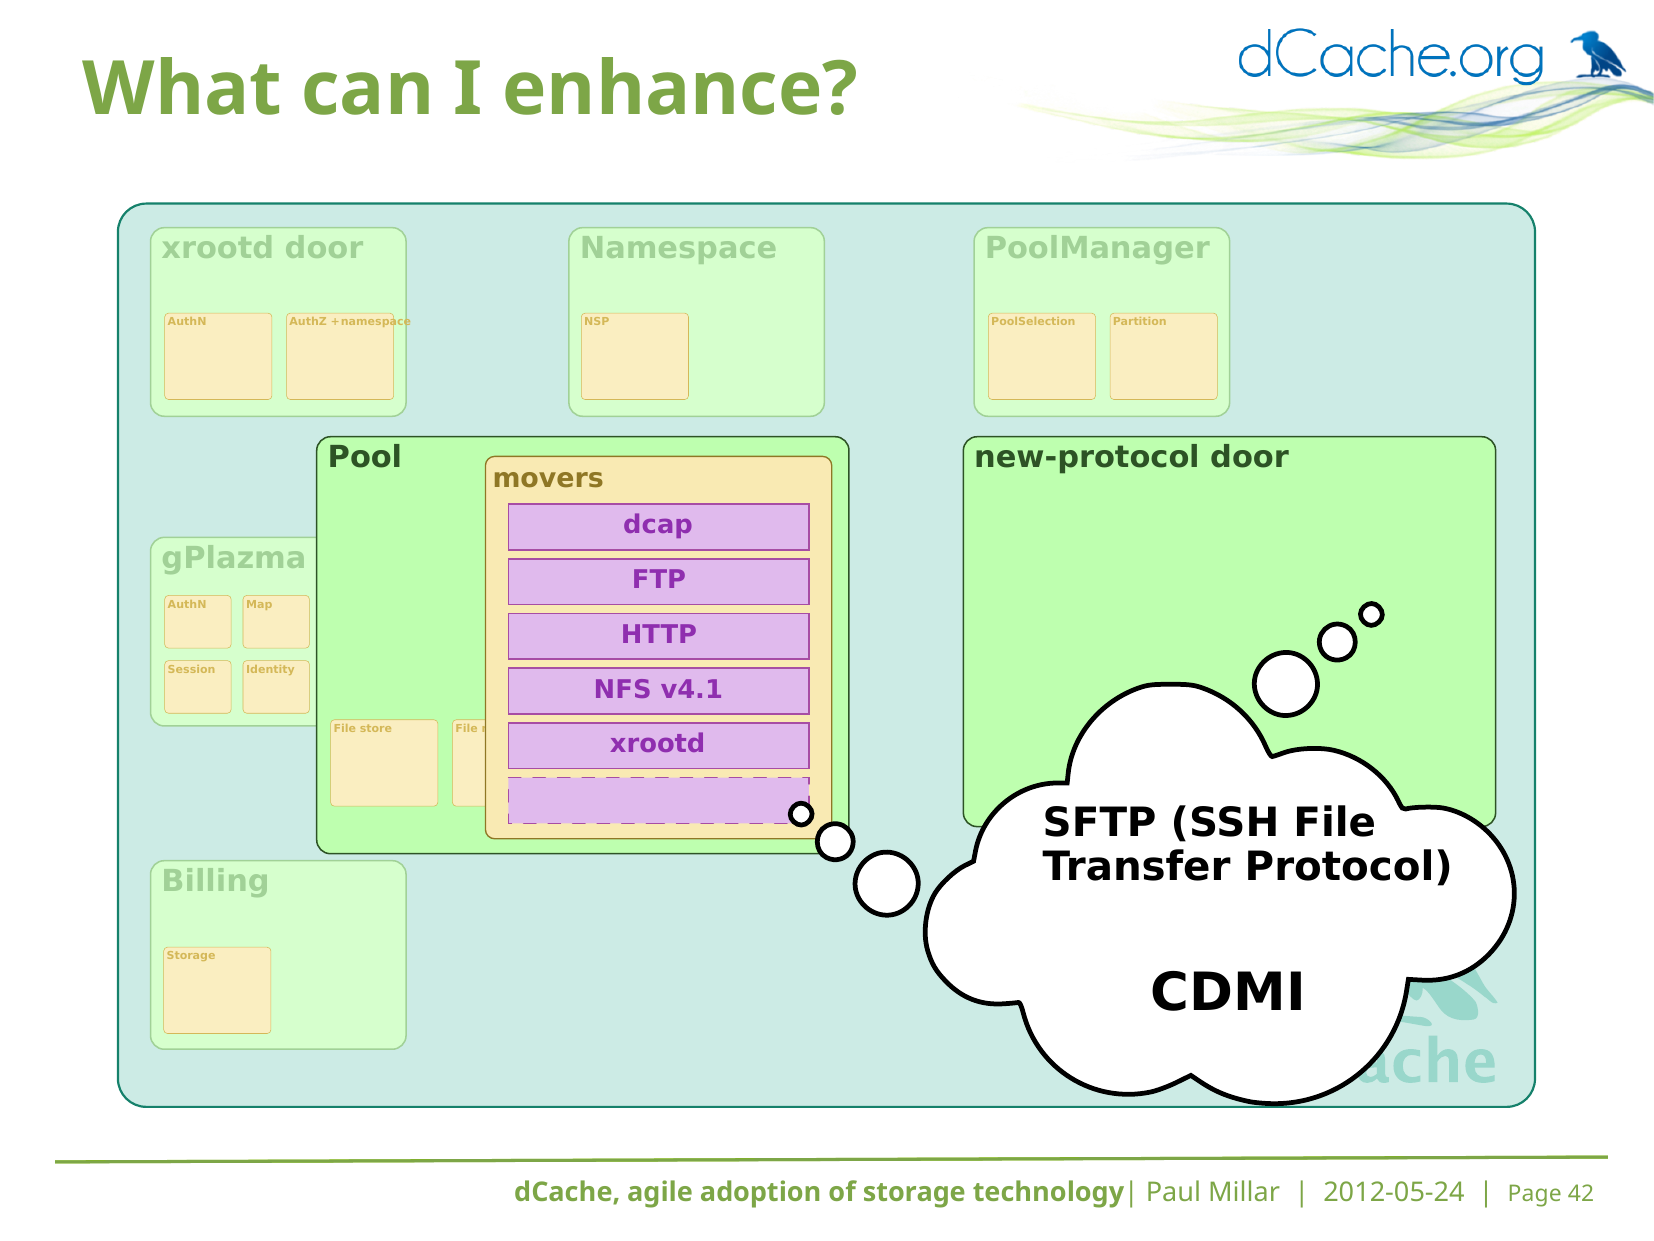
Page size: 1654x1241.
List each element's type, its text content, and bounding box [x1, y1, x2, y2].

picture [115, 201, 1538, 1110]
picture [956, 16, 1654, 169]
title What can I enhance? [82, 37, 1605, 134]
